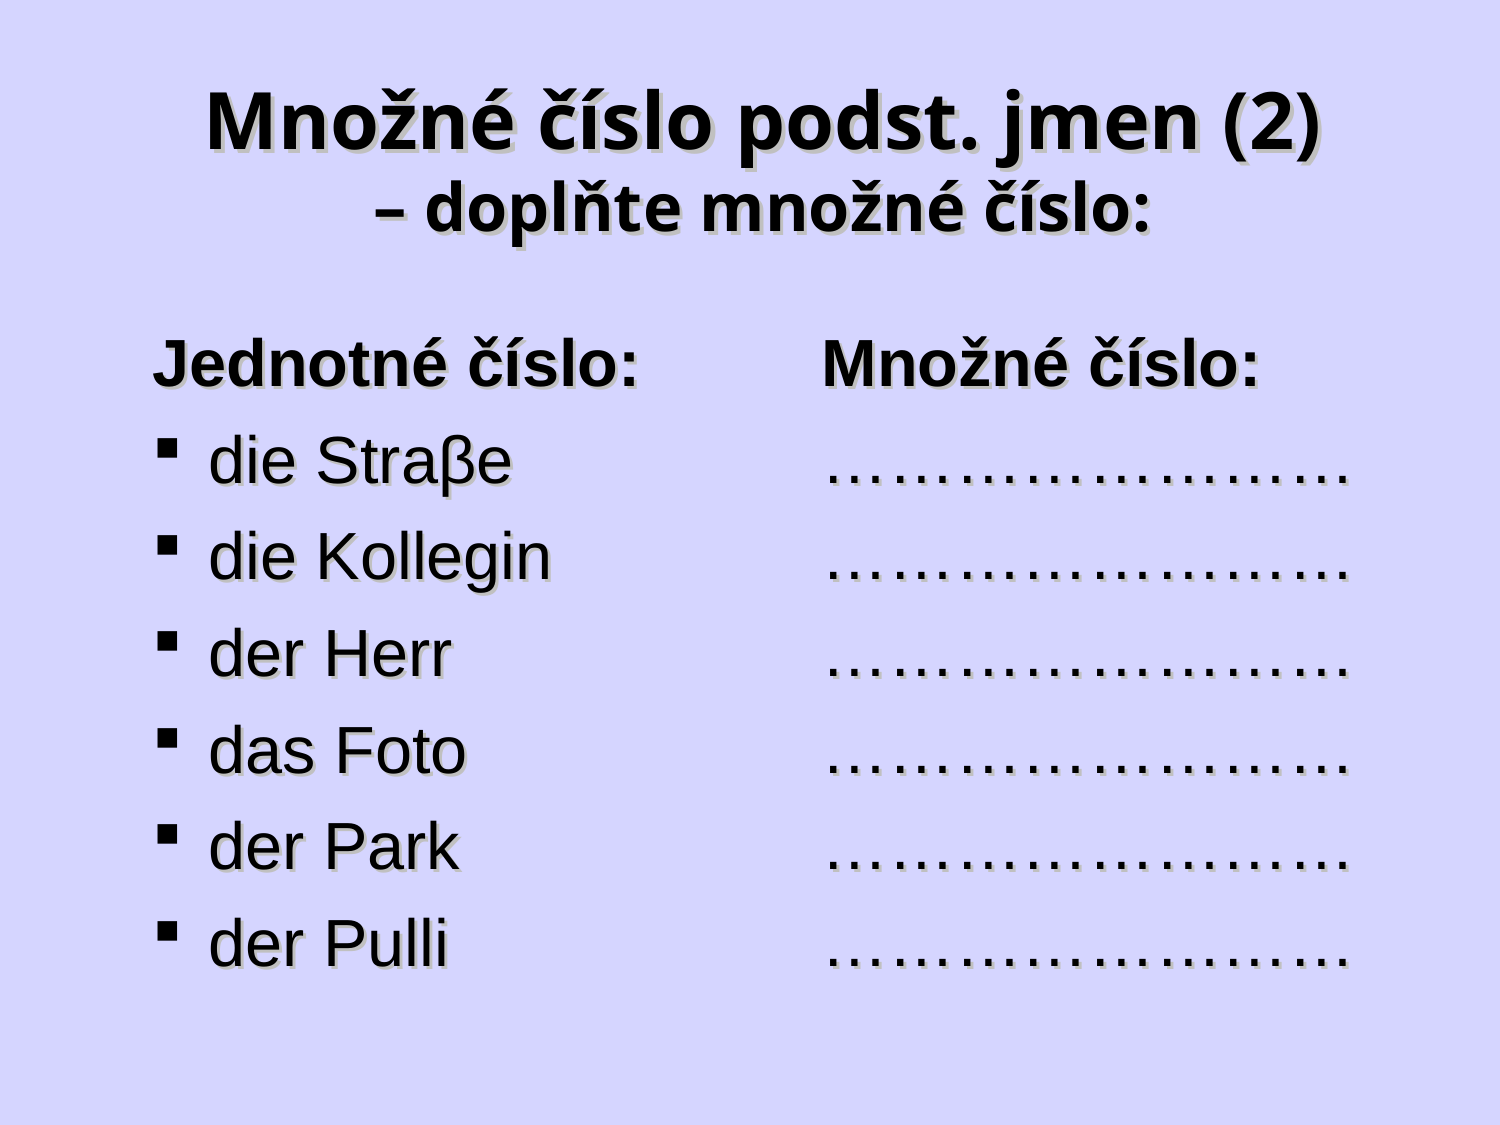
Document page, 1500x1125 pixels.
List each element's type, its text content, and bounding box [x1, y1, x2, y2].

list Jednotné číslo: die Straβe die Kollegin der Herr das Foto der Park der Pulli [137, 312, 782, 1000]
list Množné číslo: …………………… …………………… …………………… …………………… …………………… …………………… [806, 312, 1452, 1000]
title Množné číslo podst. jmen (2) – doplňte množné číslo: [75, 40, 1451, 276]
